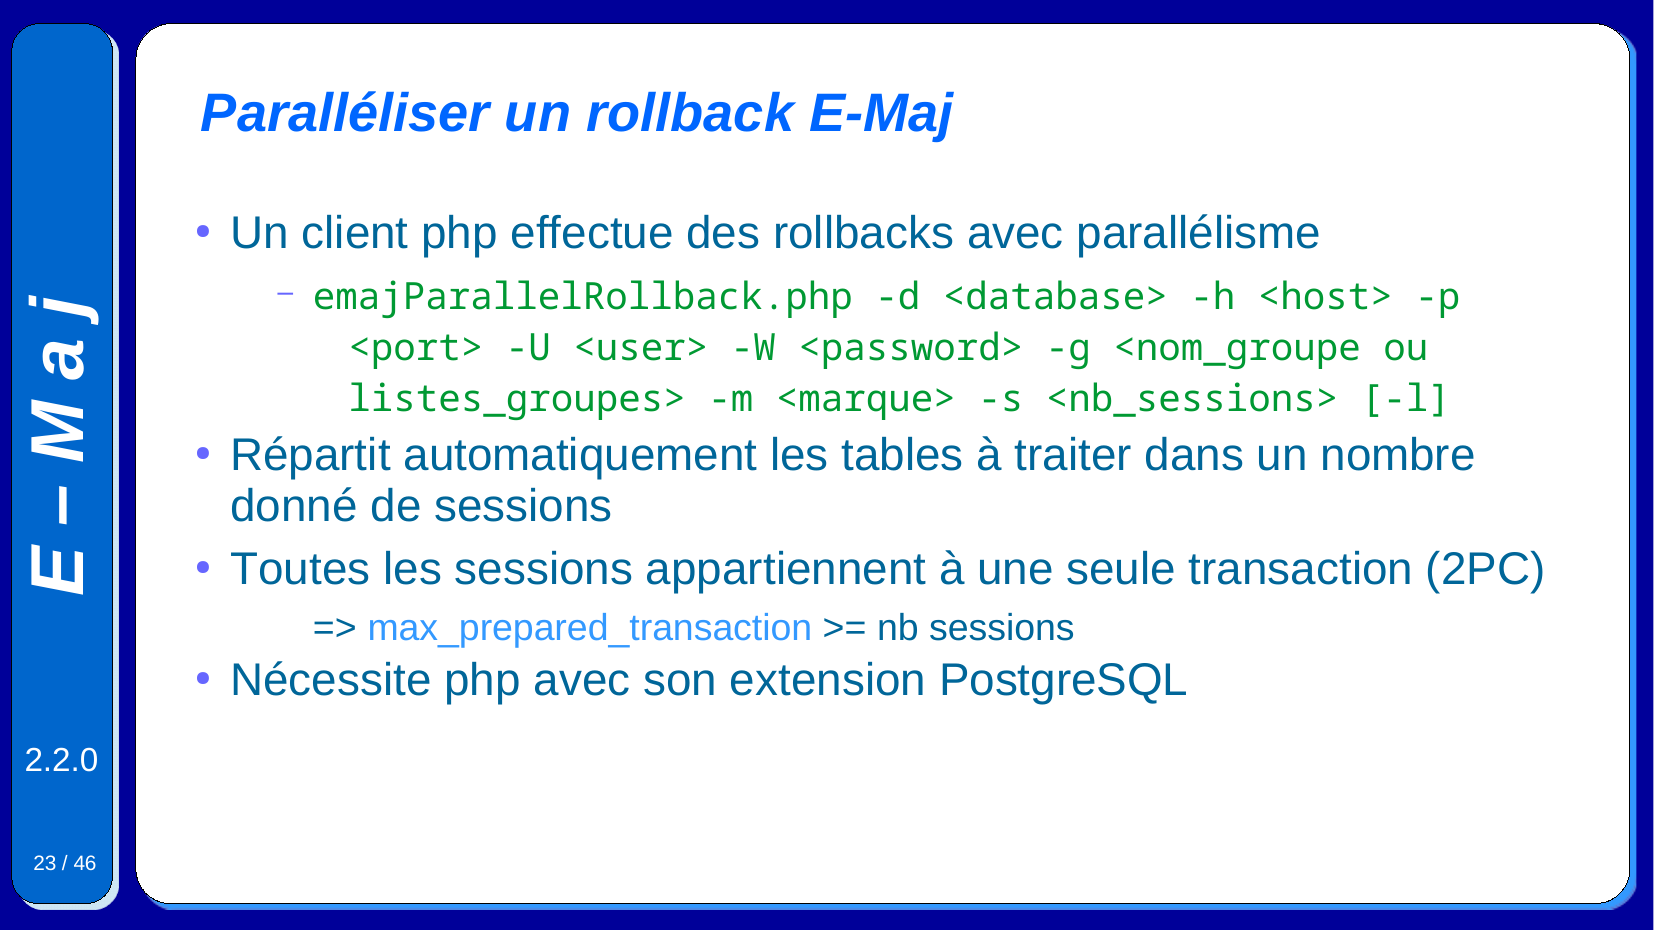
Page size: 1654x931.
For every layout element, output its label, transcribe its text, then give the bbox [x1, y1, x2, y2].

list Un client php effectue des rollbacks avec parallélisme emajParallelRollback.php -d <database> -h <host> -p <port> -U <user> -W <password> -g <nom_groupe ou listes_groupes> -m <marque> -s <nb_sessions> [-l] Répartit automatiquement les tables à traiter dans un nombre donné de sessions Toutes les sessions appartiennent à une seule transaction (2PC) => max_prepared_transaction >= nb sessions Nécessite php avec son extension PostgreSQL [177, 206, 1587, 827]
title Paralléliser un rollback E-Maj [200, 34, 1575, 191]
